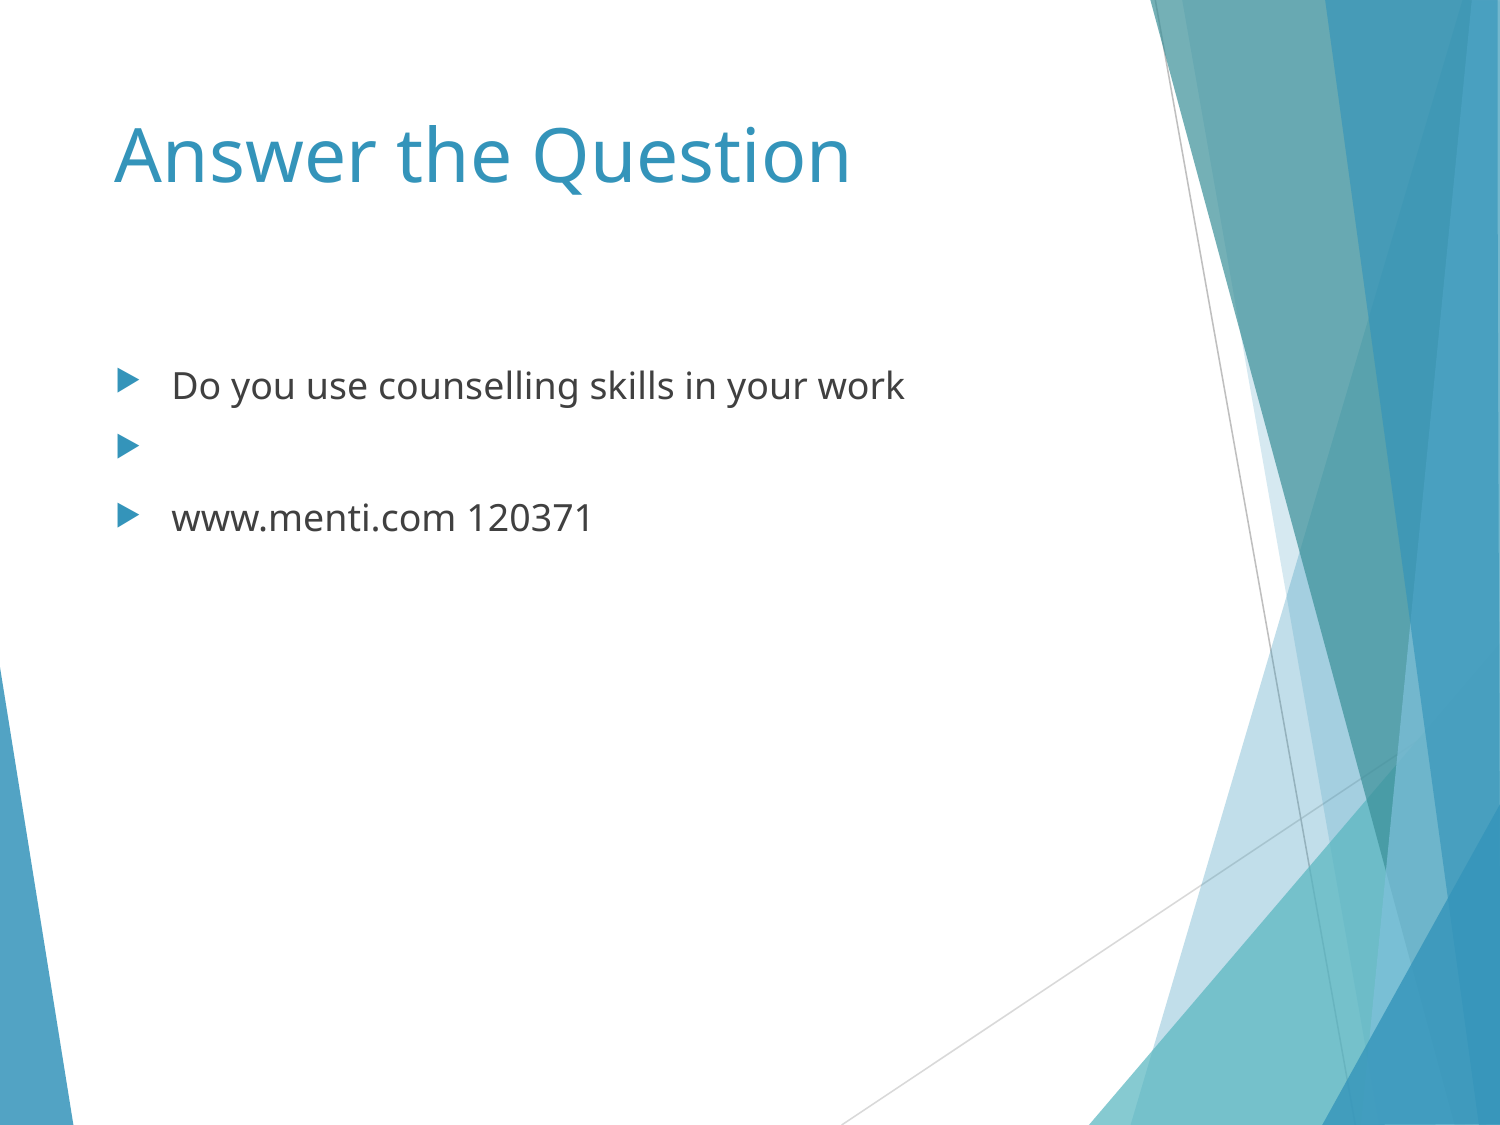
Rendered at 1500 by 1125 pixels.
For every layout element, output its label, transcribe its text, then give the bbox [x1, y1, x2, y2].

title Answer the Question [99, 99, 1142, 317]
list Do you use counselling skills in your work www.menti.com 120371 [99, 354, 1142, 992]
